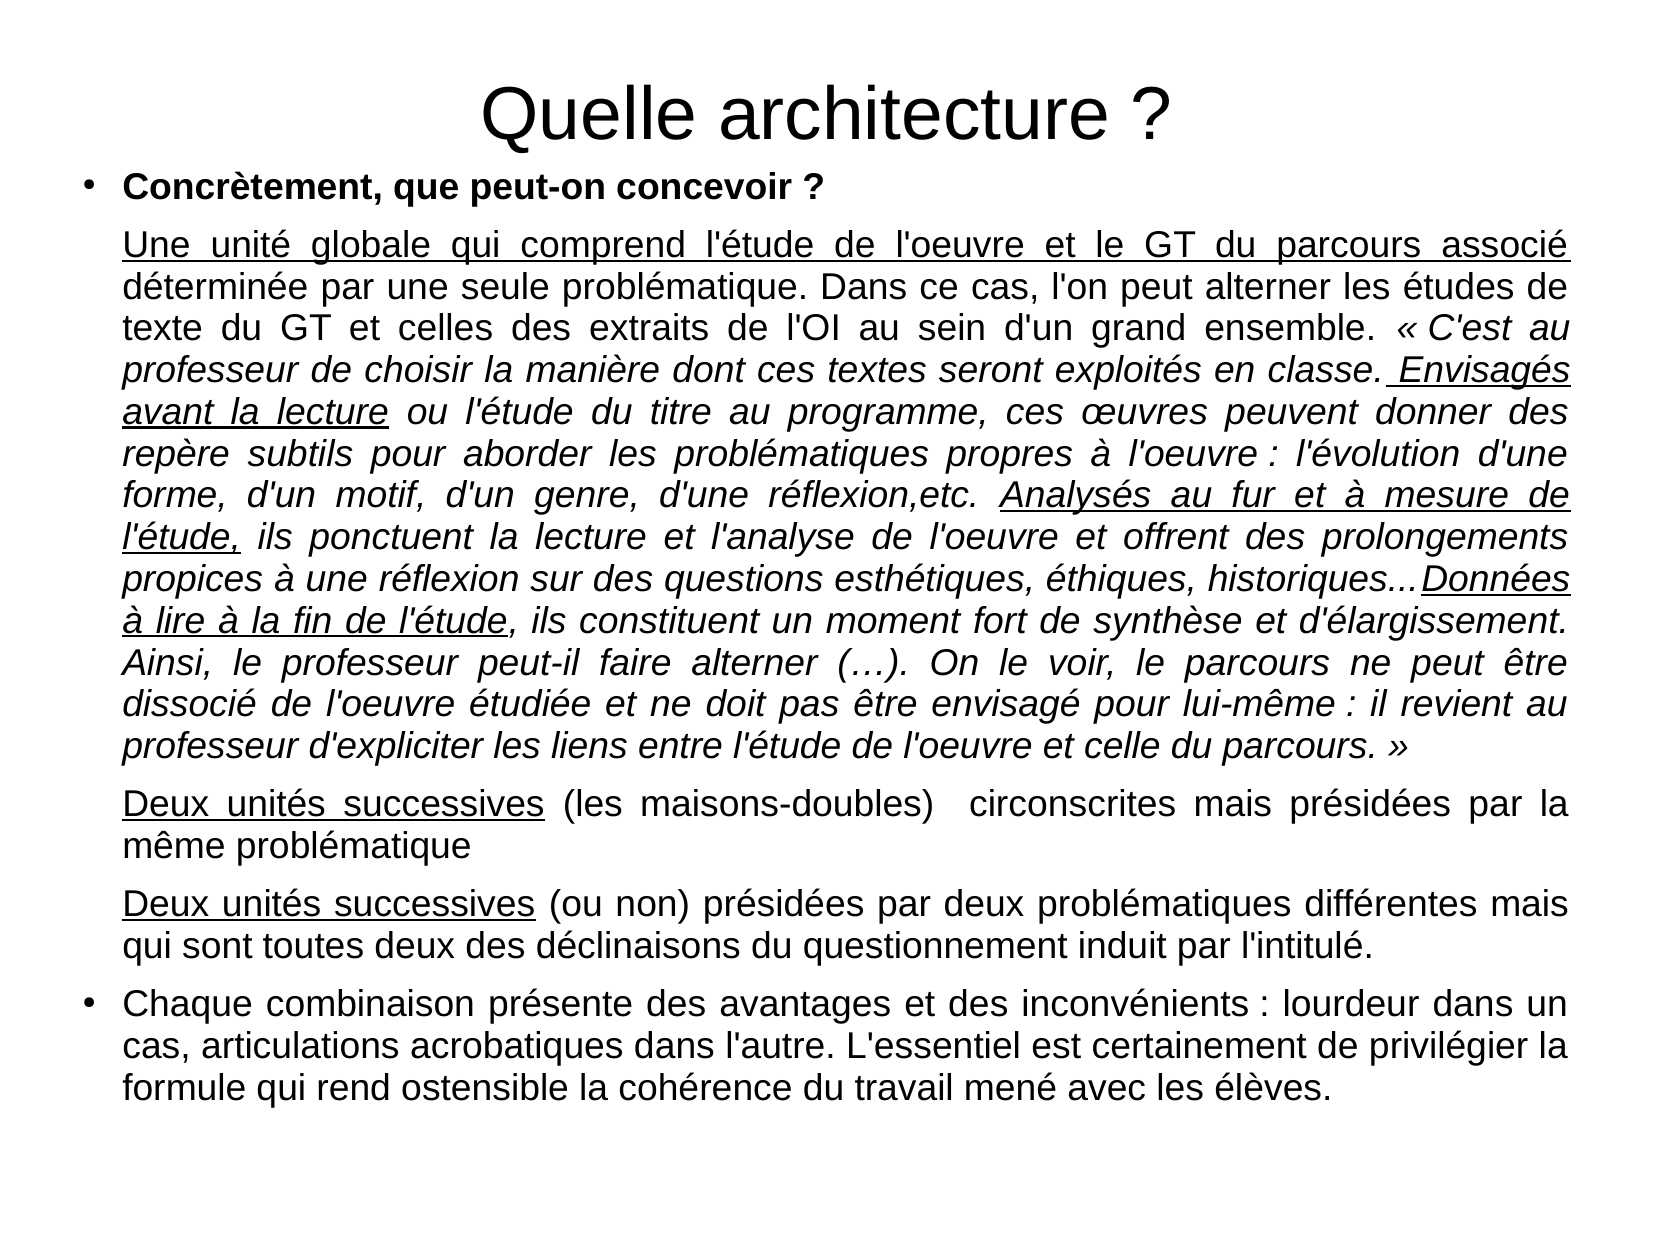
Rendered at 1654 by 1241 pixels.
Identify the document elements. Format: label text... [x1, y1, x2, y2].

title Quelle architecture ? [82, 49, 1571, 165]
list Concrètement, que peut-on concevoir ? Une unité globale qui comprend l'étude de l'oeuvre et le GT du parcours associé déterminée par une seule problématique. Dans ce cas, l'on peut alterner les études de texte du GT et celles des extraits de l'OI au sein d'un grand ensemble. « C'est au professeur de choisir la manière dont ces textes seront exploités en classe. Envisagés avant la lecture ou l'étude du titre au programme, ces œuvres peuvent donner des repère subtils pour aborder les problématiques propres à l'oeuvre : l'évolution d'une forme, d'un motif, d'un genre, d'une réflexion,etc. Analysés au fur et à mesure de l'étude, ils ponctuent la lecture et l'analyse de l'oeuvre et offrent des prolongements propices à une réflexion sur des questions esthétiques, éthiques, historiques...Données à lire à la fin de l'étude, ils constituent un moment fort de synthèse et d'élargissement. Ainsi, le professeur peut-il faire alterner (…). On le voir, le parcours ne peut être dissocié de l'oeuvre étudiée et ne doit pas être envisagé pour lui-même : il revient au professeur d'expliciter les liens entre l'étude de l'oeuvre et celle du parcours. » Deux unités successives (les maisons-doubles) circonscrites mais présidées par la même problématique Deux unités successives (ou non) présidées par deux problématiques différentes mais qui sont toutes deux des déclinaisons du questionnement induit par l'intitulé. Chaque combinaison présente des avantages et des inconvénients : lourdeur dans un cas, articulations acrobatiques dans l'autre. L'essentiel est certainement de privilégier la formule qui rend ostensible la cohérence du travail mené avec les élèves. [82, 165, 1571, 1182]
